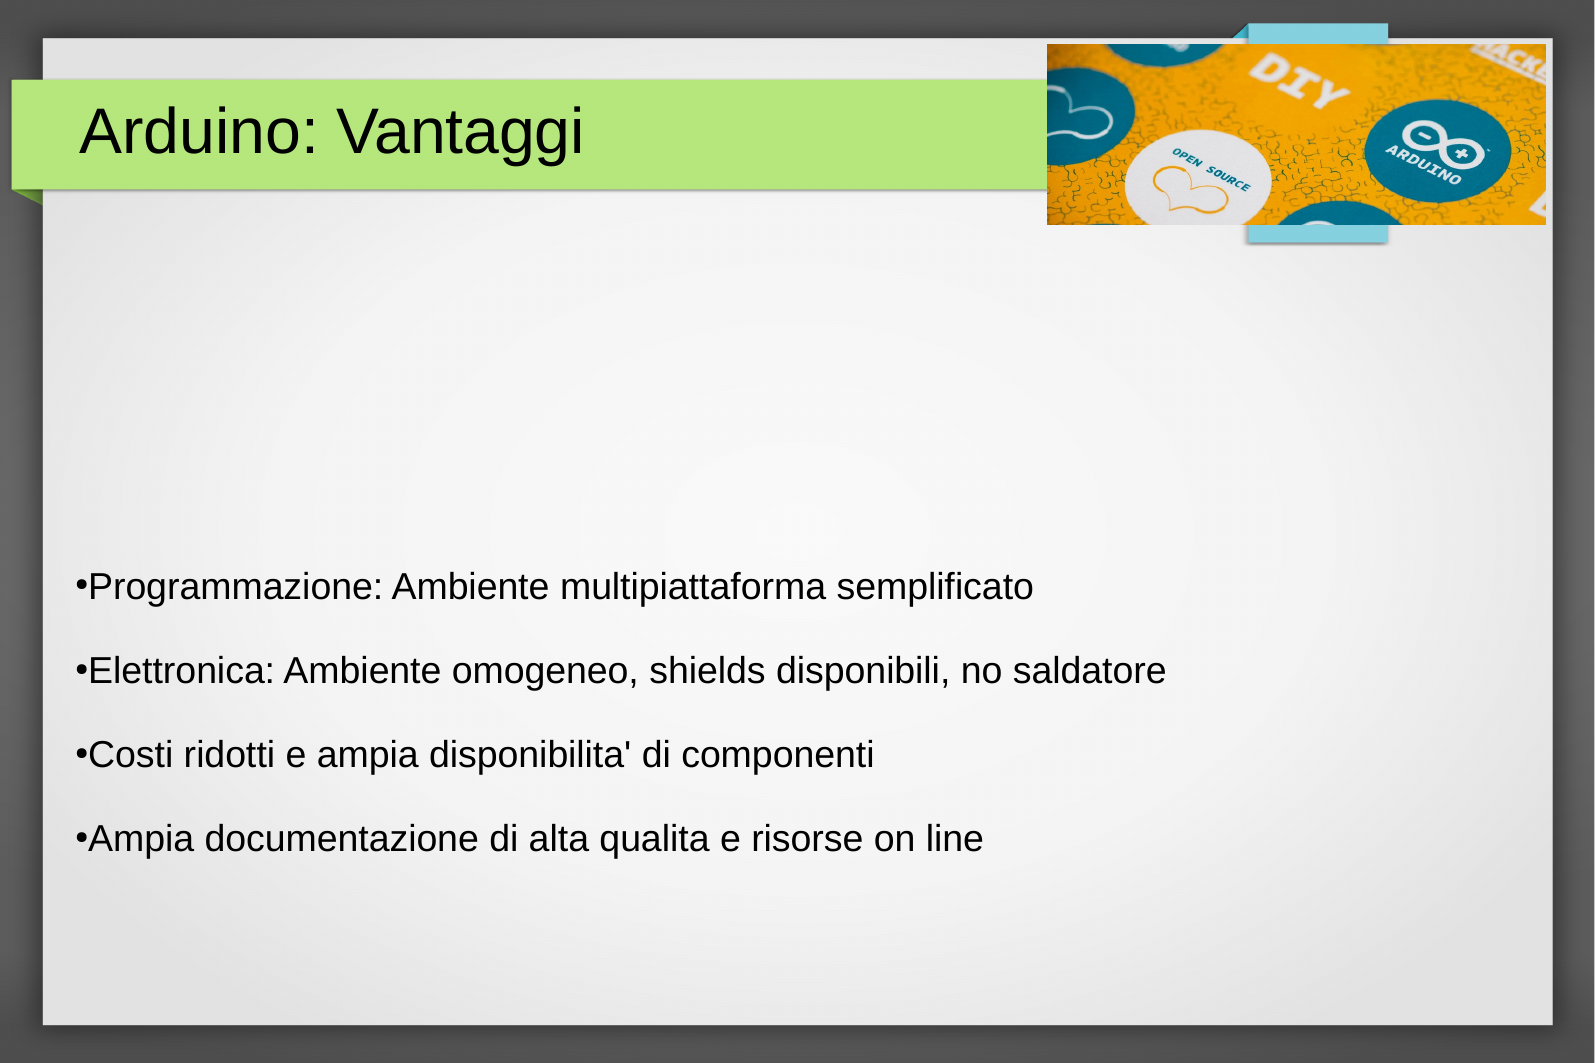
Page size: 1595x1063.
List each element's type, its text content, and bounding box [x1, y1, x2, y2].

title Arduino: Vantaggi [79, 81, 1047, 183]
picture [0, 0, 1595, 1063]
subtitle Programmazione: Ambiente multipiattaforma semplificato Elettronica: Ambiente omogeneo, shields disponibili, no saldatore Costi ridotti e ampia disponibilita' di componenti Ampia documentazione di alta qualita e risorse on line [75, 465, 1511, 961]
